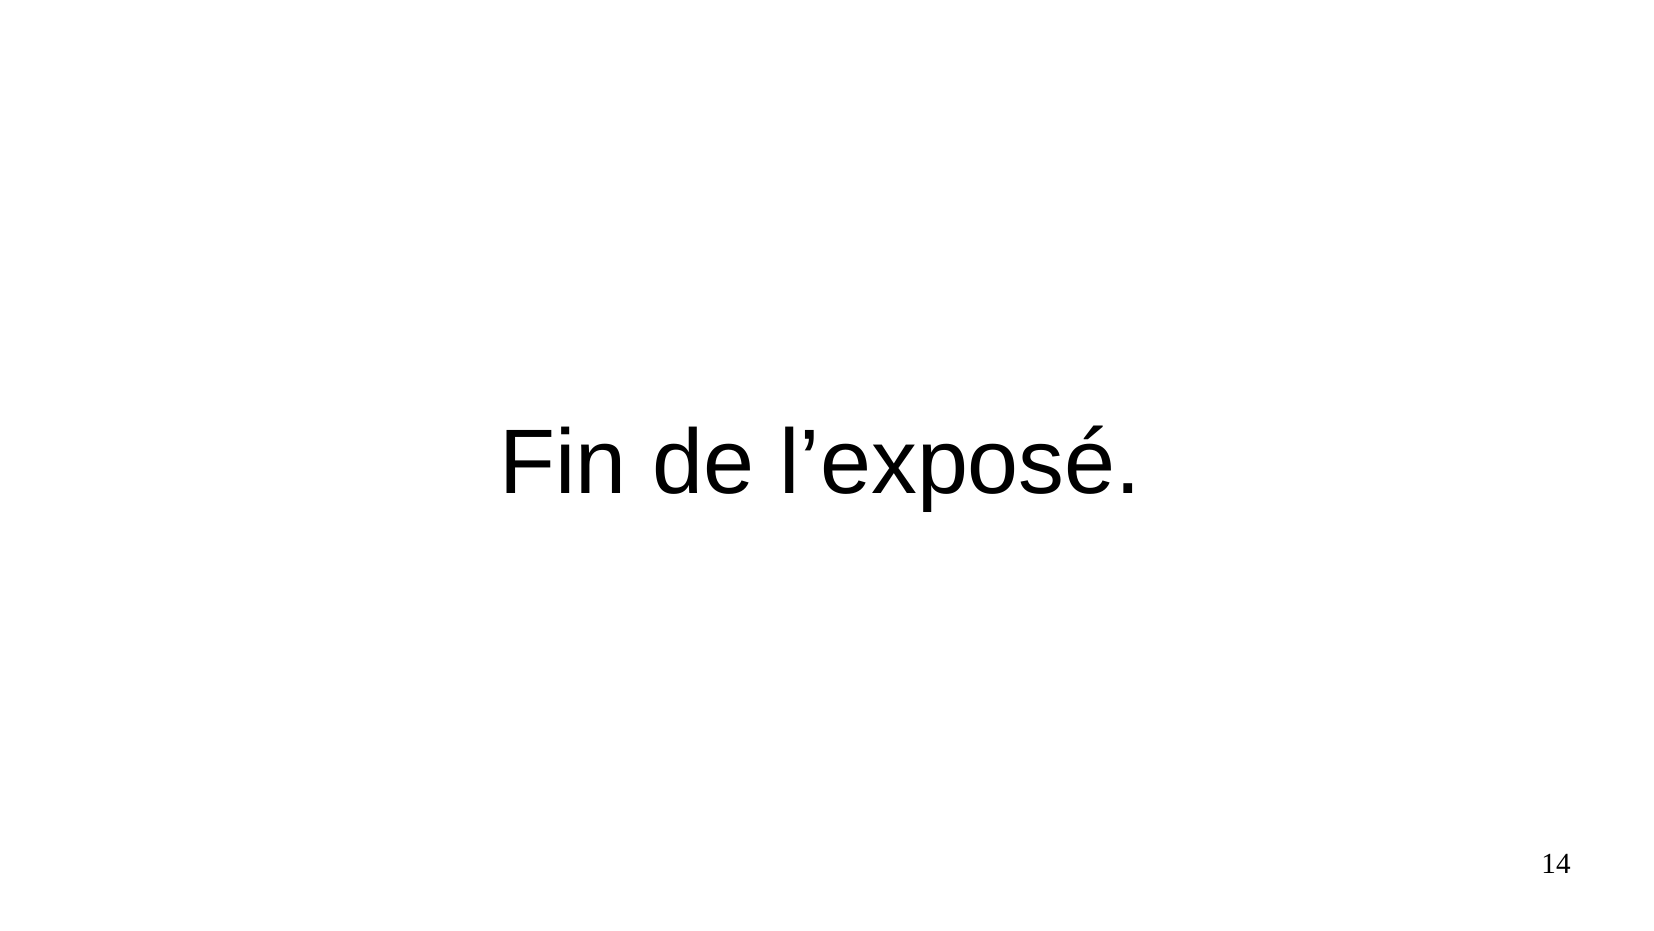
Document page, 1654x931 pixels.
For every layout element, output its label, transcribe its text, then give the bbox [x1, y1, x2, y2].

title Fin de l’exposé. [76, 383, 1565, 540]
